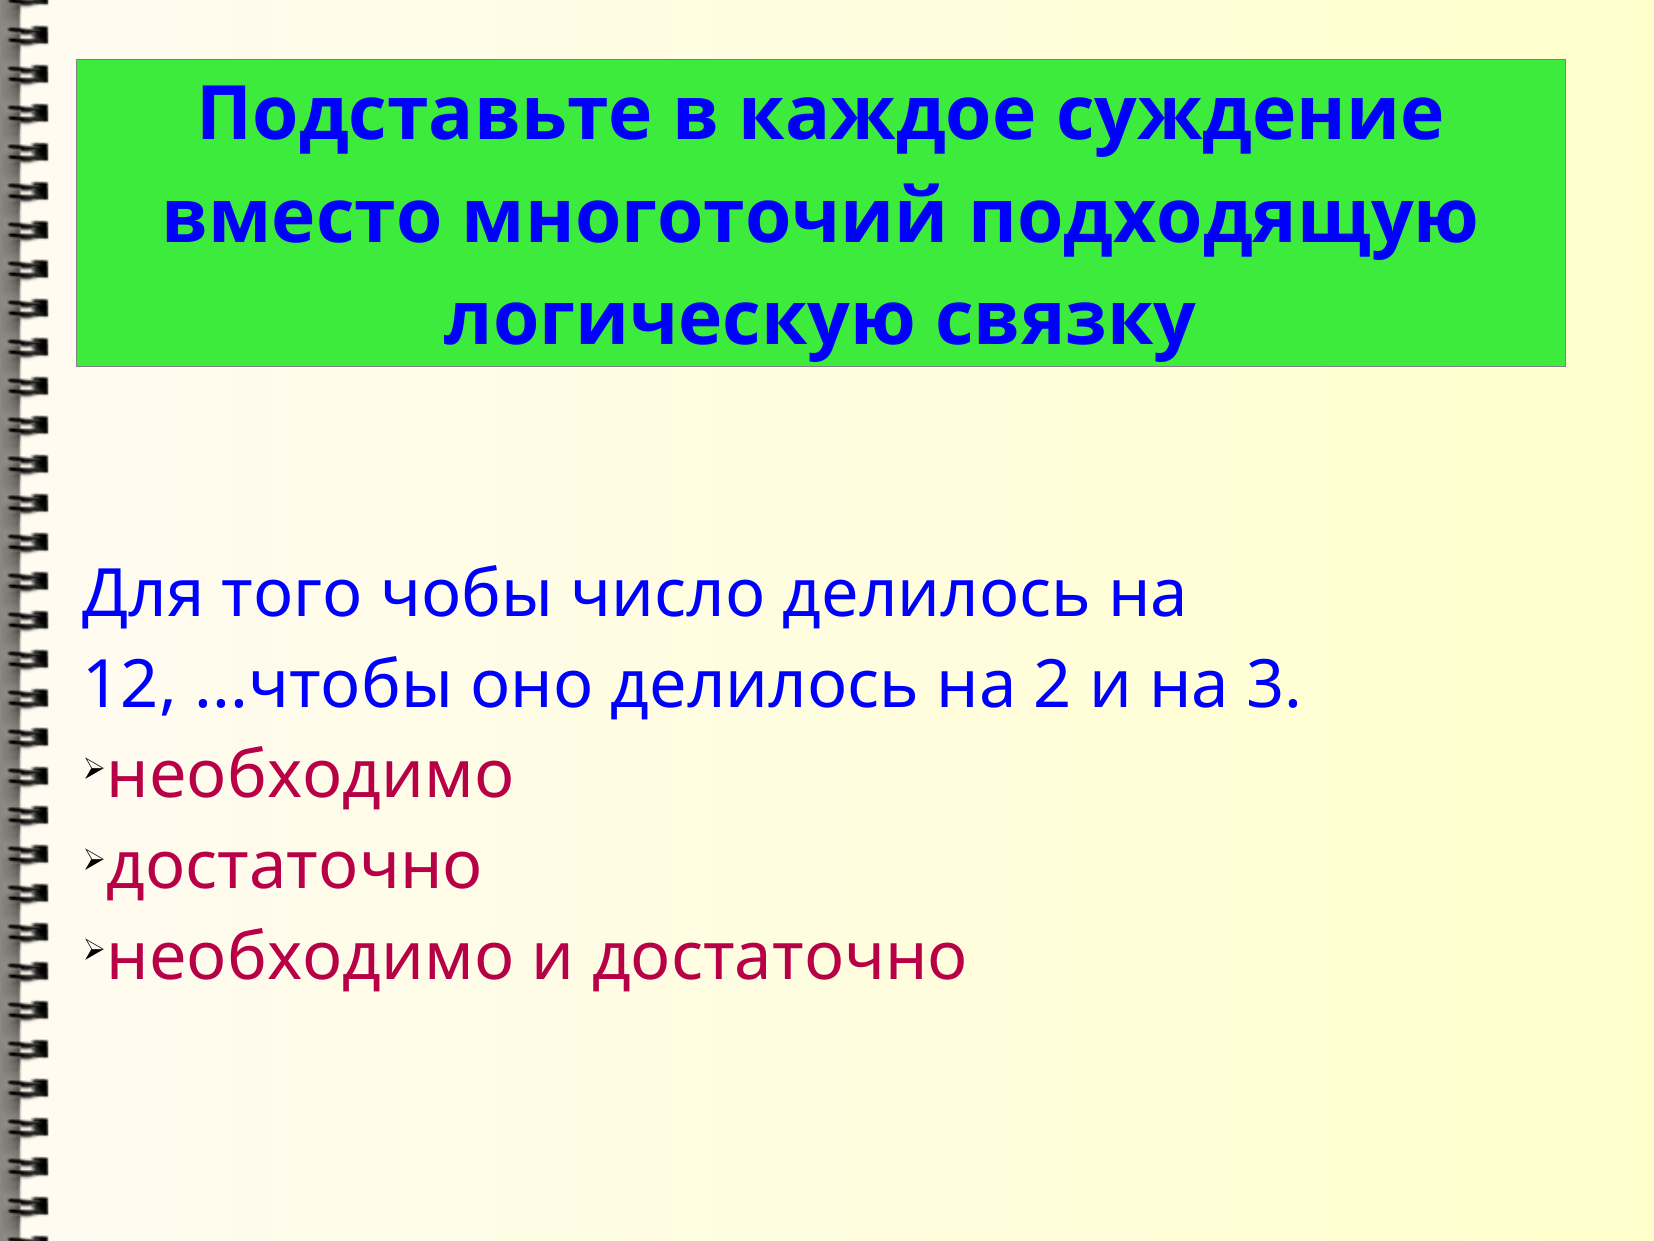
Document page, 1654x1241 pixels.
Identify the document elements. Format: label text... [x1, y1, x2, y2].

title Подставьте в каждое суждение вместо многоточий подходящую логическую связку [76, 79, 1566, 347]
picture [0, 0, 1654, 1241]
subtitle Для того чобы число делилось на 12, ...чтобы оно делилось на 2 и на 3. необходимо достаточно необходимо и достаточно [82, 442, 1571, 1102]
